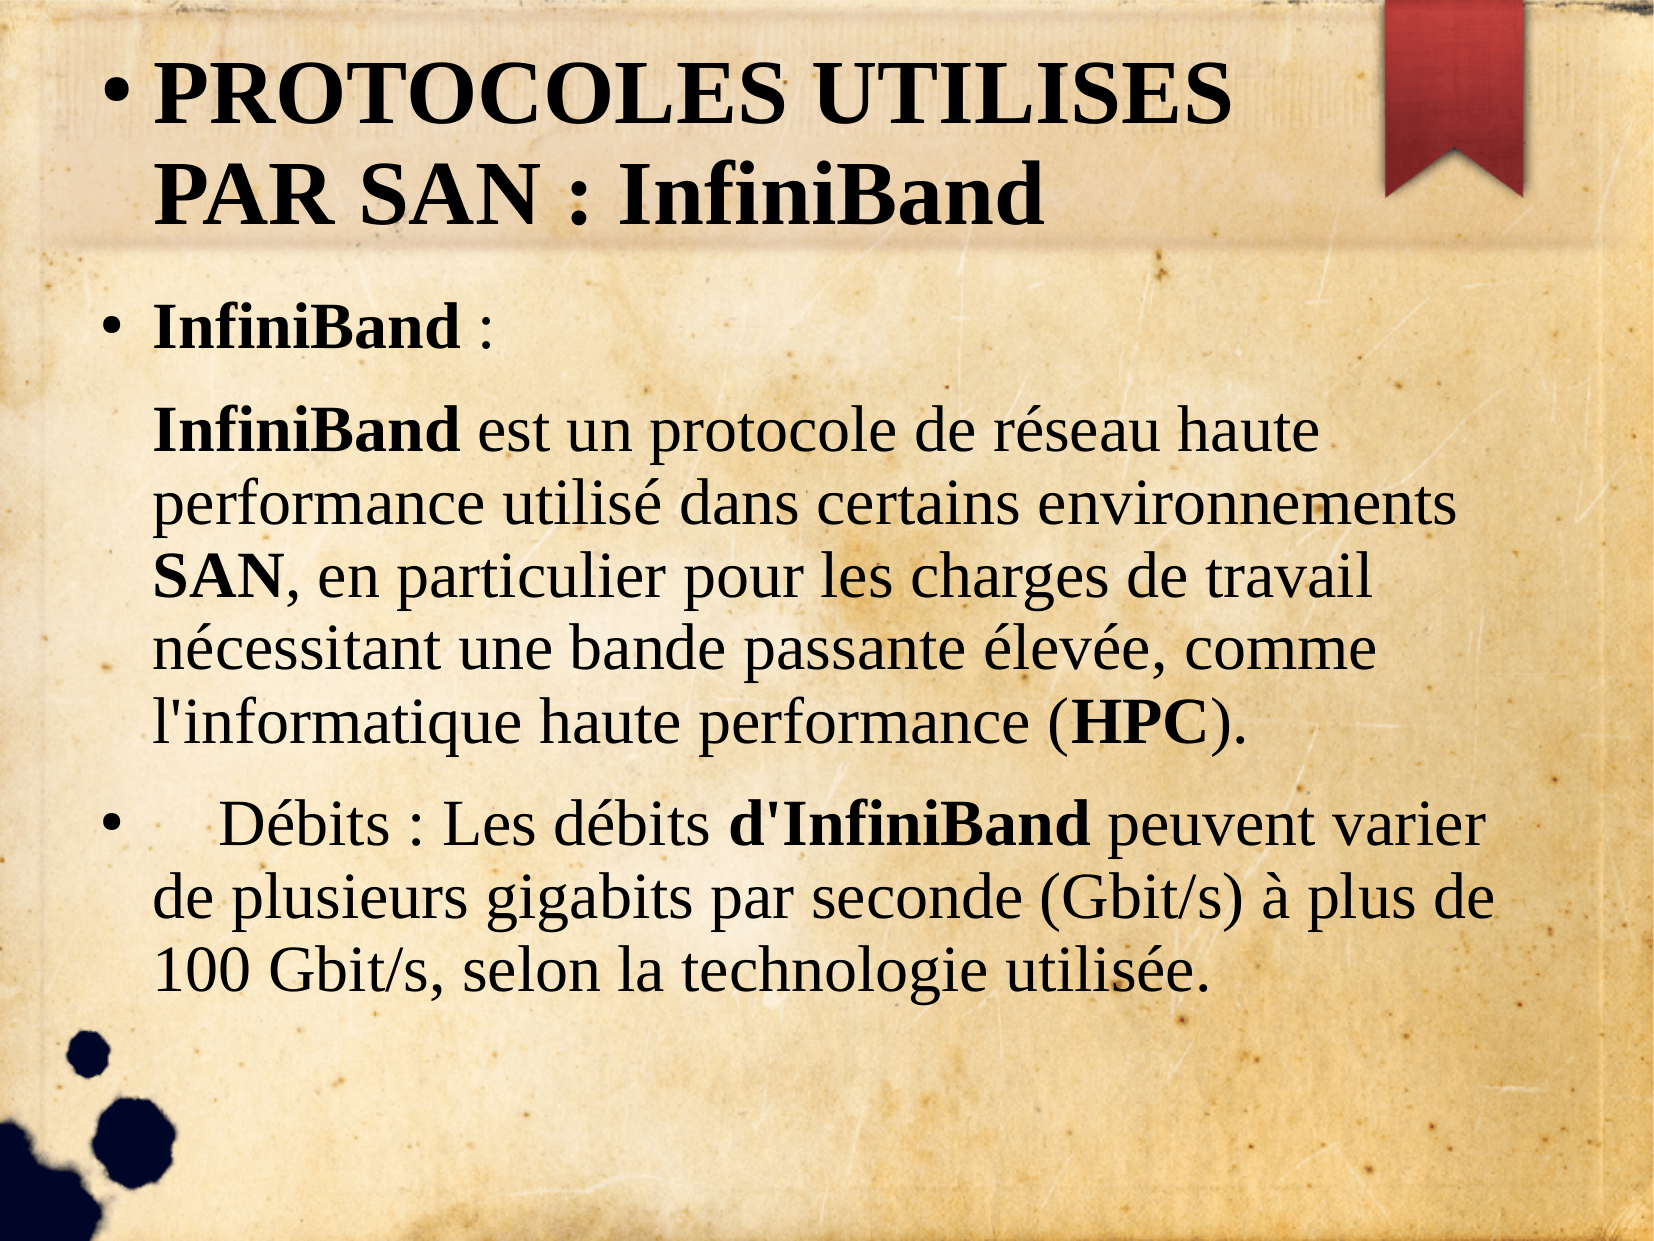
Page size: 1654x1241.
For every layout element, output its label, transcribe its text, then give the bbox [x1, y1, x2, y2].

picture [0, 0, 1654, 1241]
title PROTOCOLES UTILISES PAR SAN : InfiniBand [82, 41, 1347, 245]
list InfiniBand : InfiniBand est un protocole de réseau haute performance utilisé dans certains environnements SAN, en particulier pour les charges de travail nécessitant une bande passante élevée, comme l'informatique haute performance (HPC). Débits : Les débits d'InfiniBand peuvent varier de plusieurs gigabits par seconde (Gbit/s) à plus de 100 Gbit/s, selon la technologie utilisée. [82, 290, 1538, 1010]
